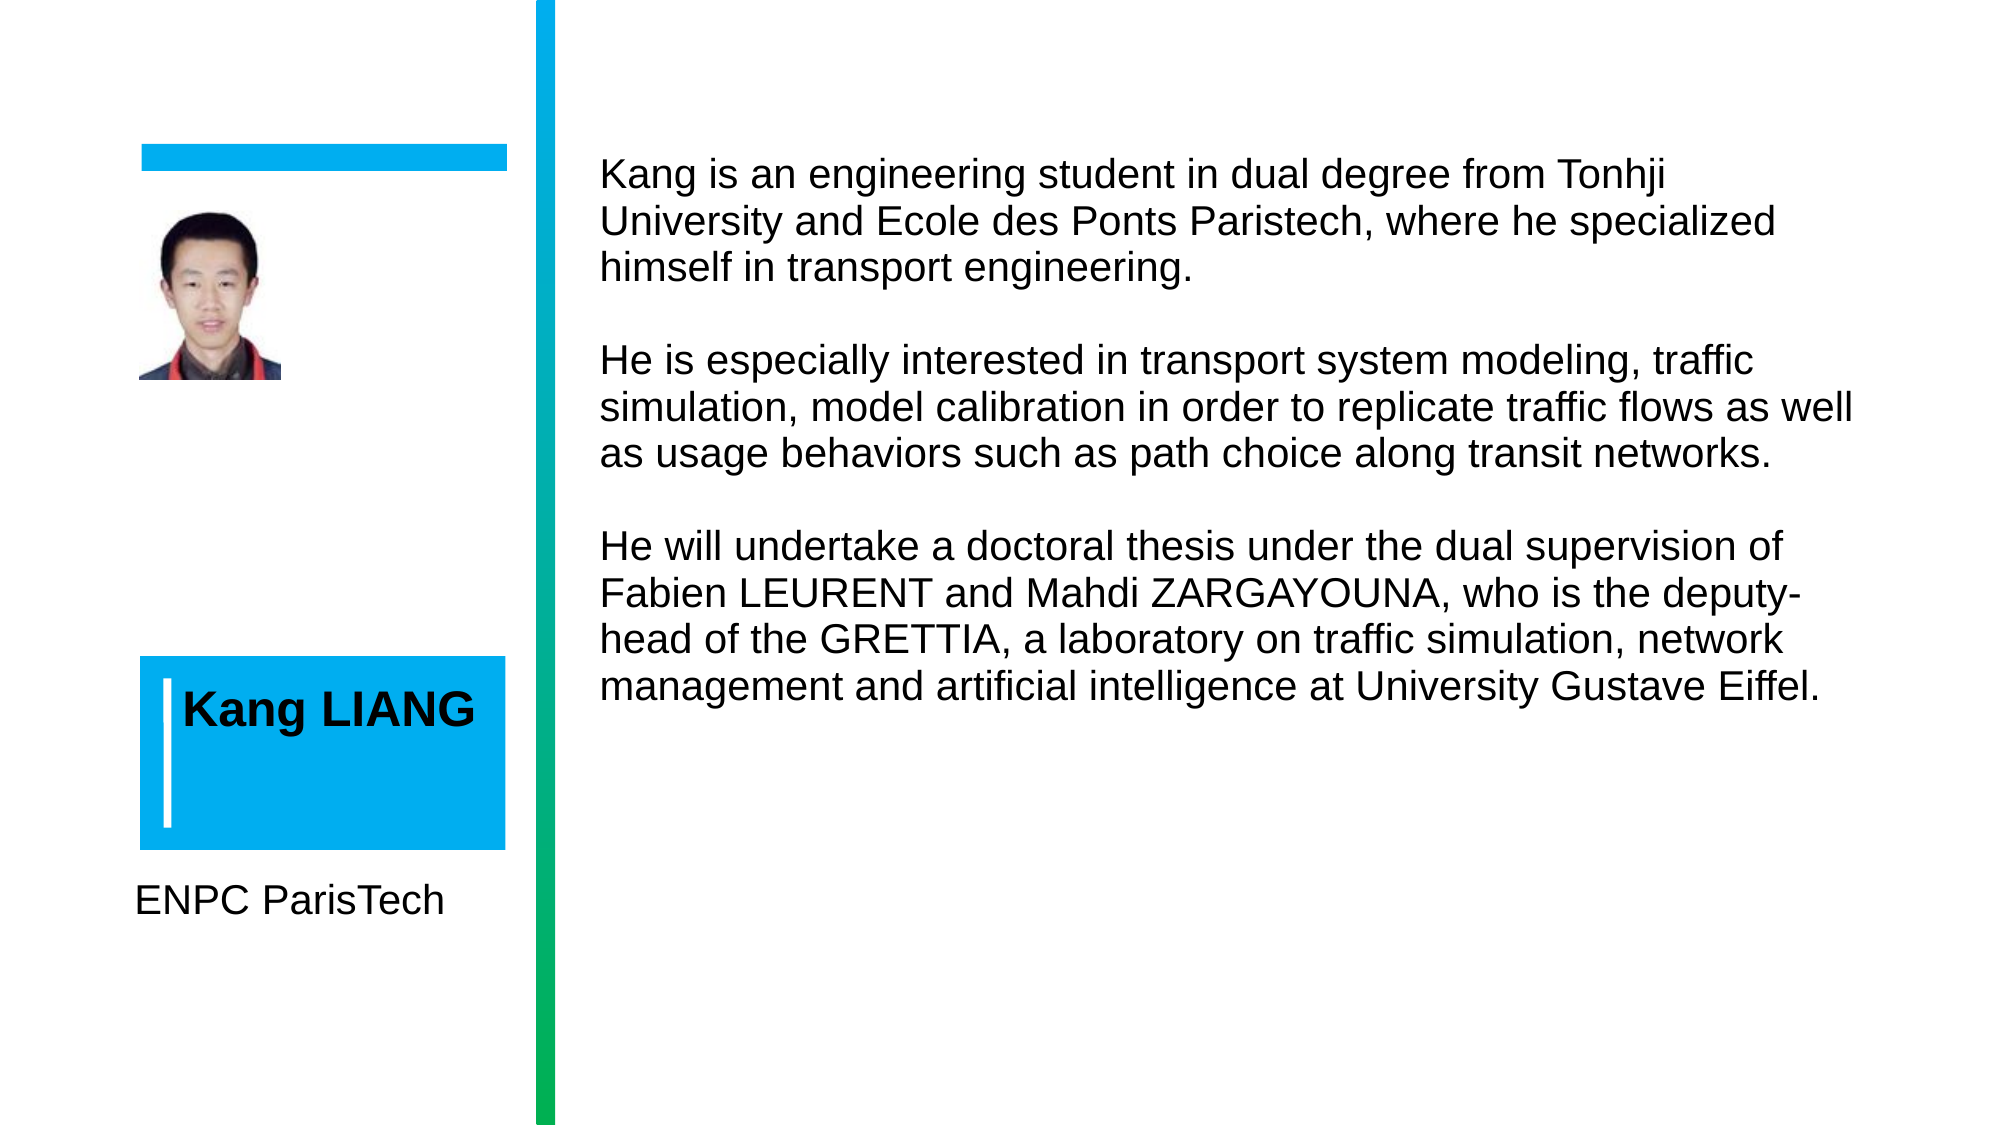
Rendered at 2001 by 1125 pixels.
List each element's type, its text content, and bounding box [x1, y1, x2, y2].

picture [139, 210, 281, 380]
text_box Kang is an engineering student in dual degree from Tonhji University and Ecole des Ponts Paristech, where he specialized himself in transport engineering. He is especially interested in transport system modeling, traffic simulation, model calibration in order to replicate traffic flows as well as usage behaviors such as path choice along transit networks. He will undertake a doctoral thesis under the dual supervision of Fabien LEURENT and Mahdi ZARGAYOUNA, who is the deputy-head of the GRETTIA, a laboratory on traffic simulation, network management and artificial intelligence at University Gustave Eiffel. [584, 143, 1870, 717]
text_box [536, 932, 556, 1125]
text_box Kang LIANG [167, 674, 533, 801]
text_box [536, 0, 556, 602]
text_box [141, 143, 507, 171]
text_box [536, 808, 556, 869]
text_box [140, 656, 506, 850]
text_box ENPC ParisTech [119, 869, 581, 932]
